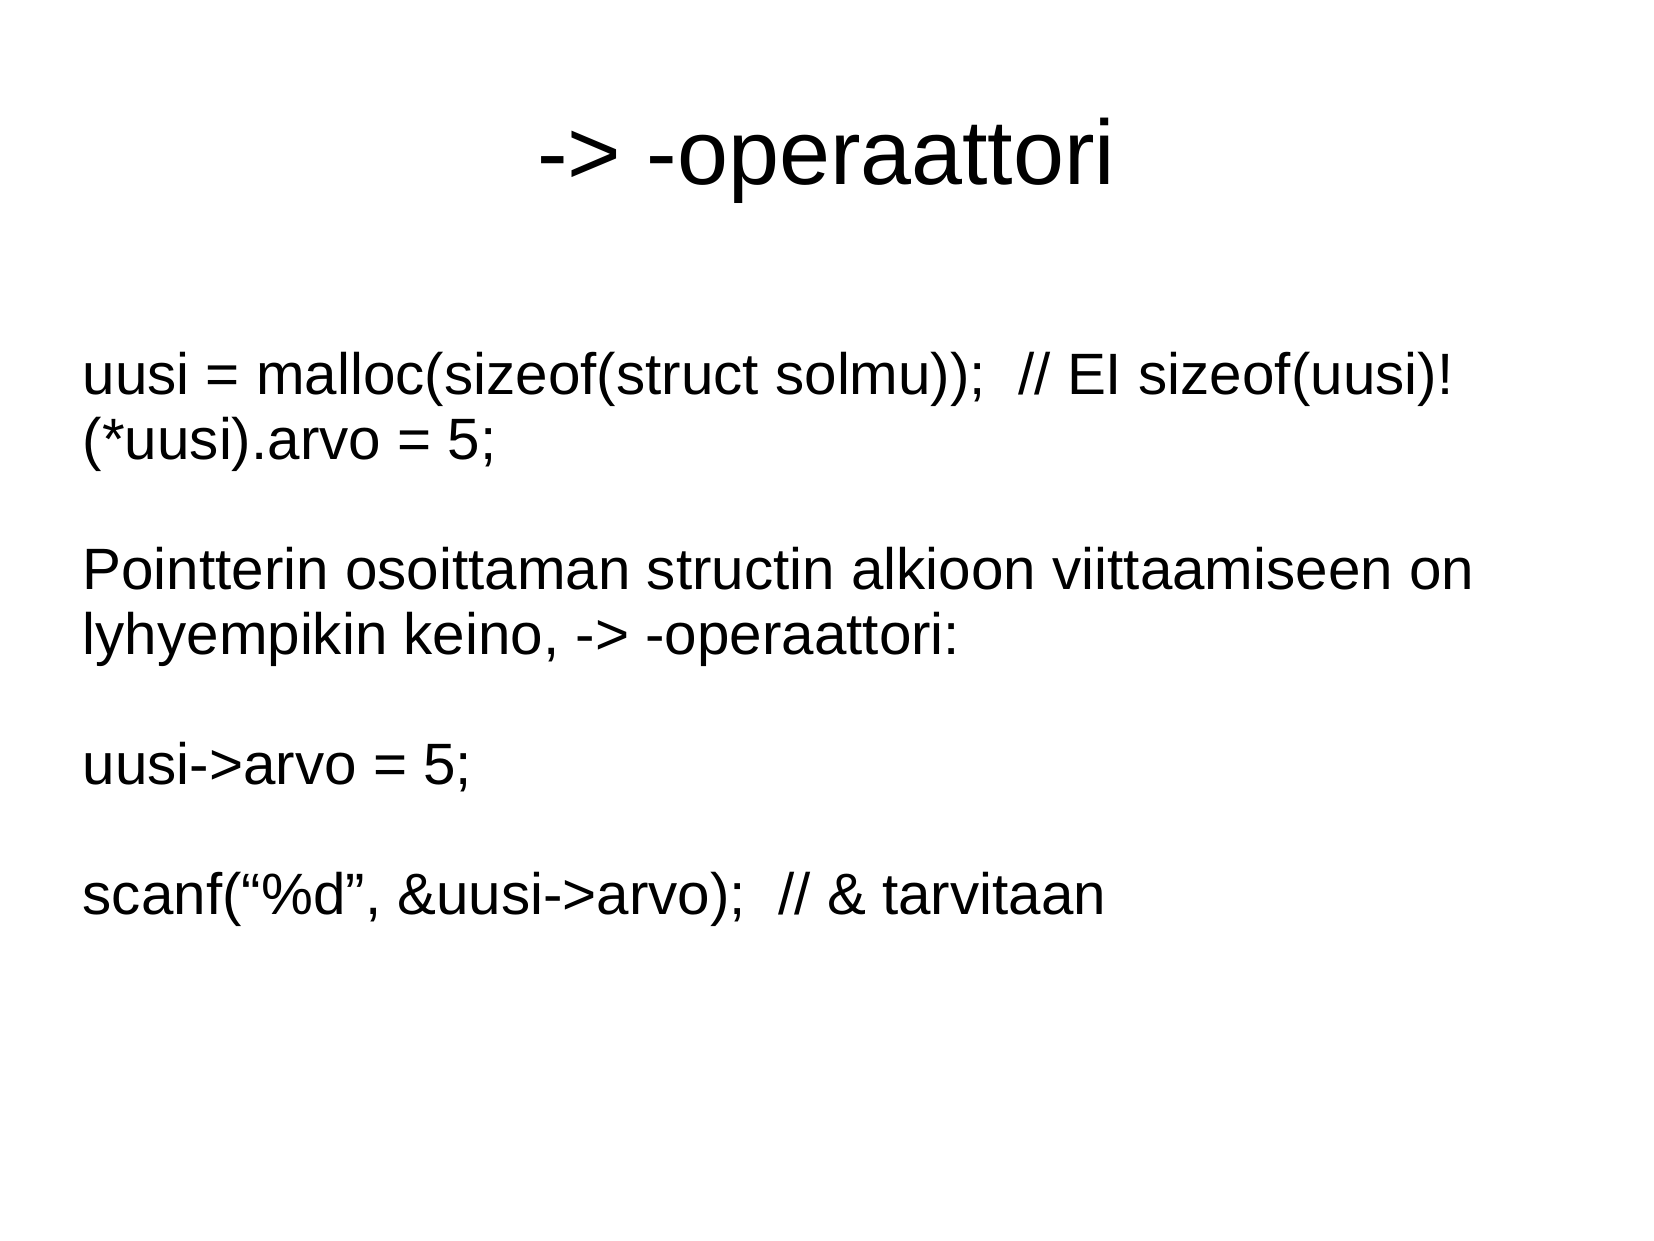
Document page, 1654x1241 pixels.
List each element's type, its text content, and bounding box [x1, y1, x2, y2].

title -> -operaattori [82, 56, 1571, 250]
subtitle uusi = malloc(sizeof(struct solmu)); // EI sizeof(uusi)! (*uusi).arvo = 5; Pointterin osoittaman structin alkioon viittaamiseen on lyhyempikin keino, -> -operaattori: uusi->arvo = 5; scanf(“%d”, &uusi->arvo); // & tarvitaan [82, 297, 1571, 1102]
